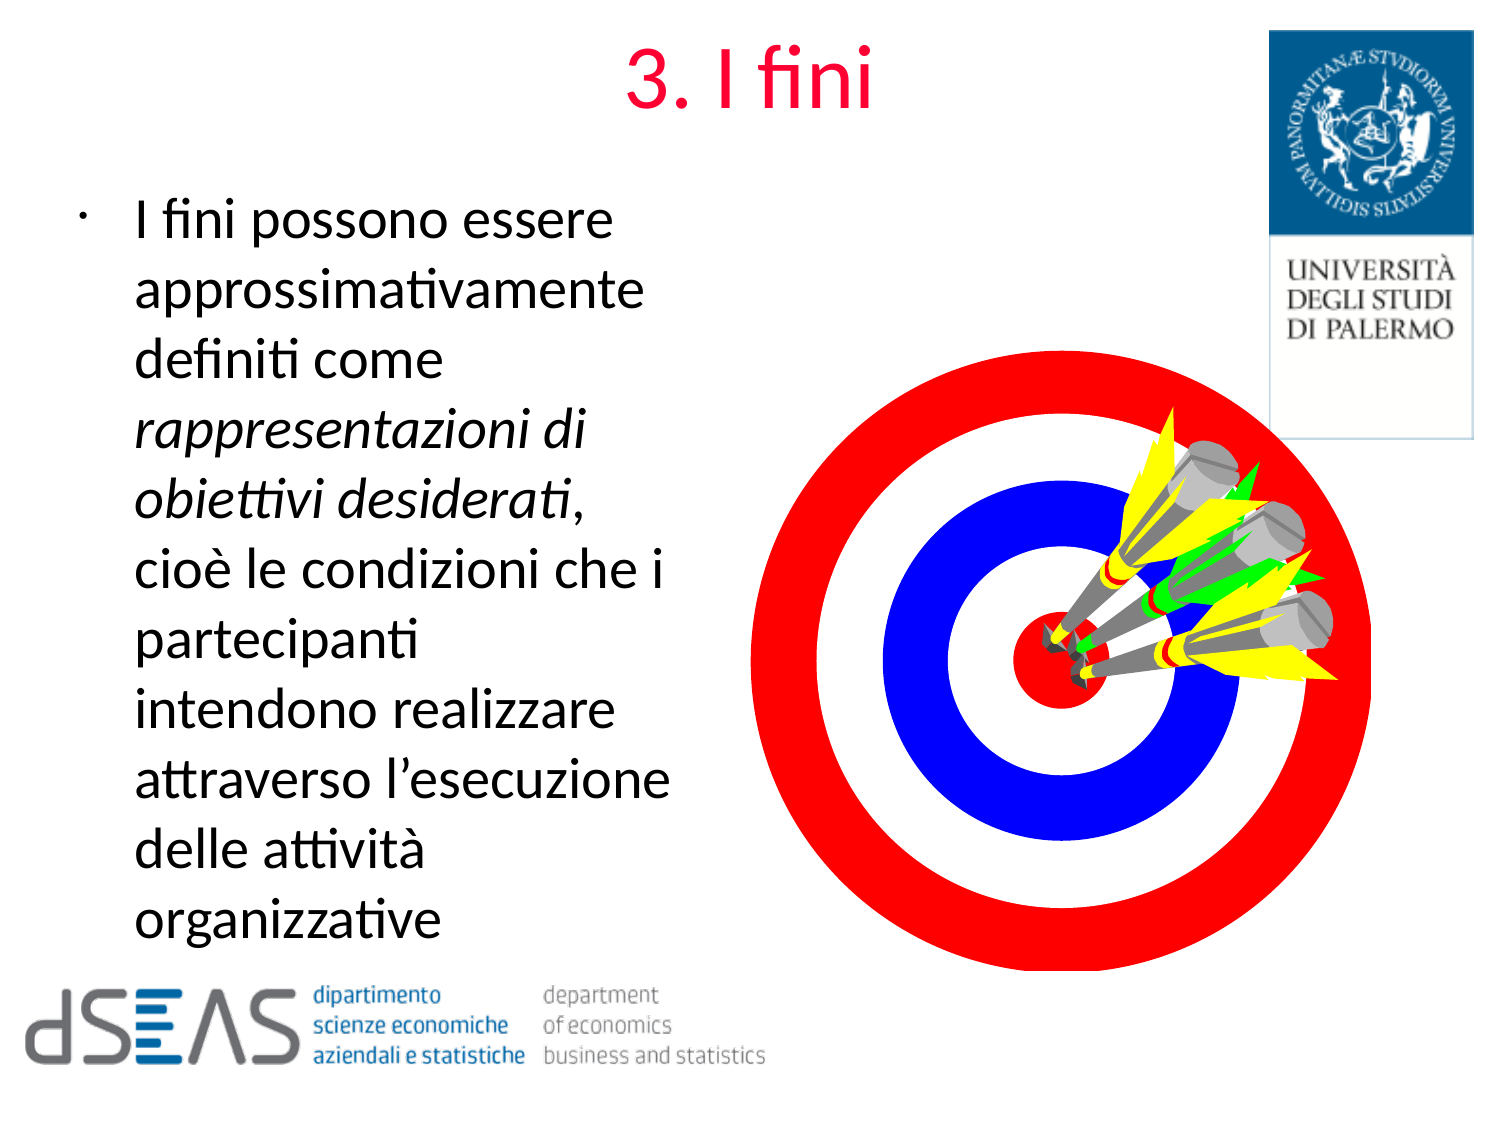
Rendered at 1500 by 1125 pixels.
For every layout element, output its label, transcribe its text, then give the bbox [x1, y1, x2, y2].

title 3. I fini [112, 9, 1388, 197]
chart [750, 350, 1372, 972]
text_box I fini possono essere approssimativamente definiti come rappresentazioni di obiettivi desiderati, cioè le condizioni che i partecipanti intendono realizzare attraverso l’esecuzione delle attività organizzative [63, 172, 689, 848]
picture [3, 30, 1474, 1125]
